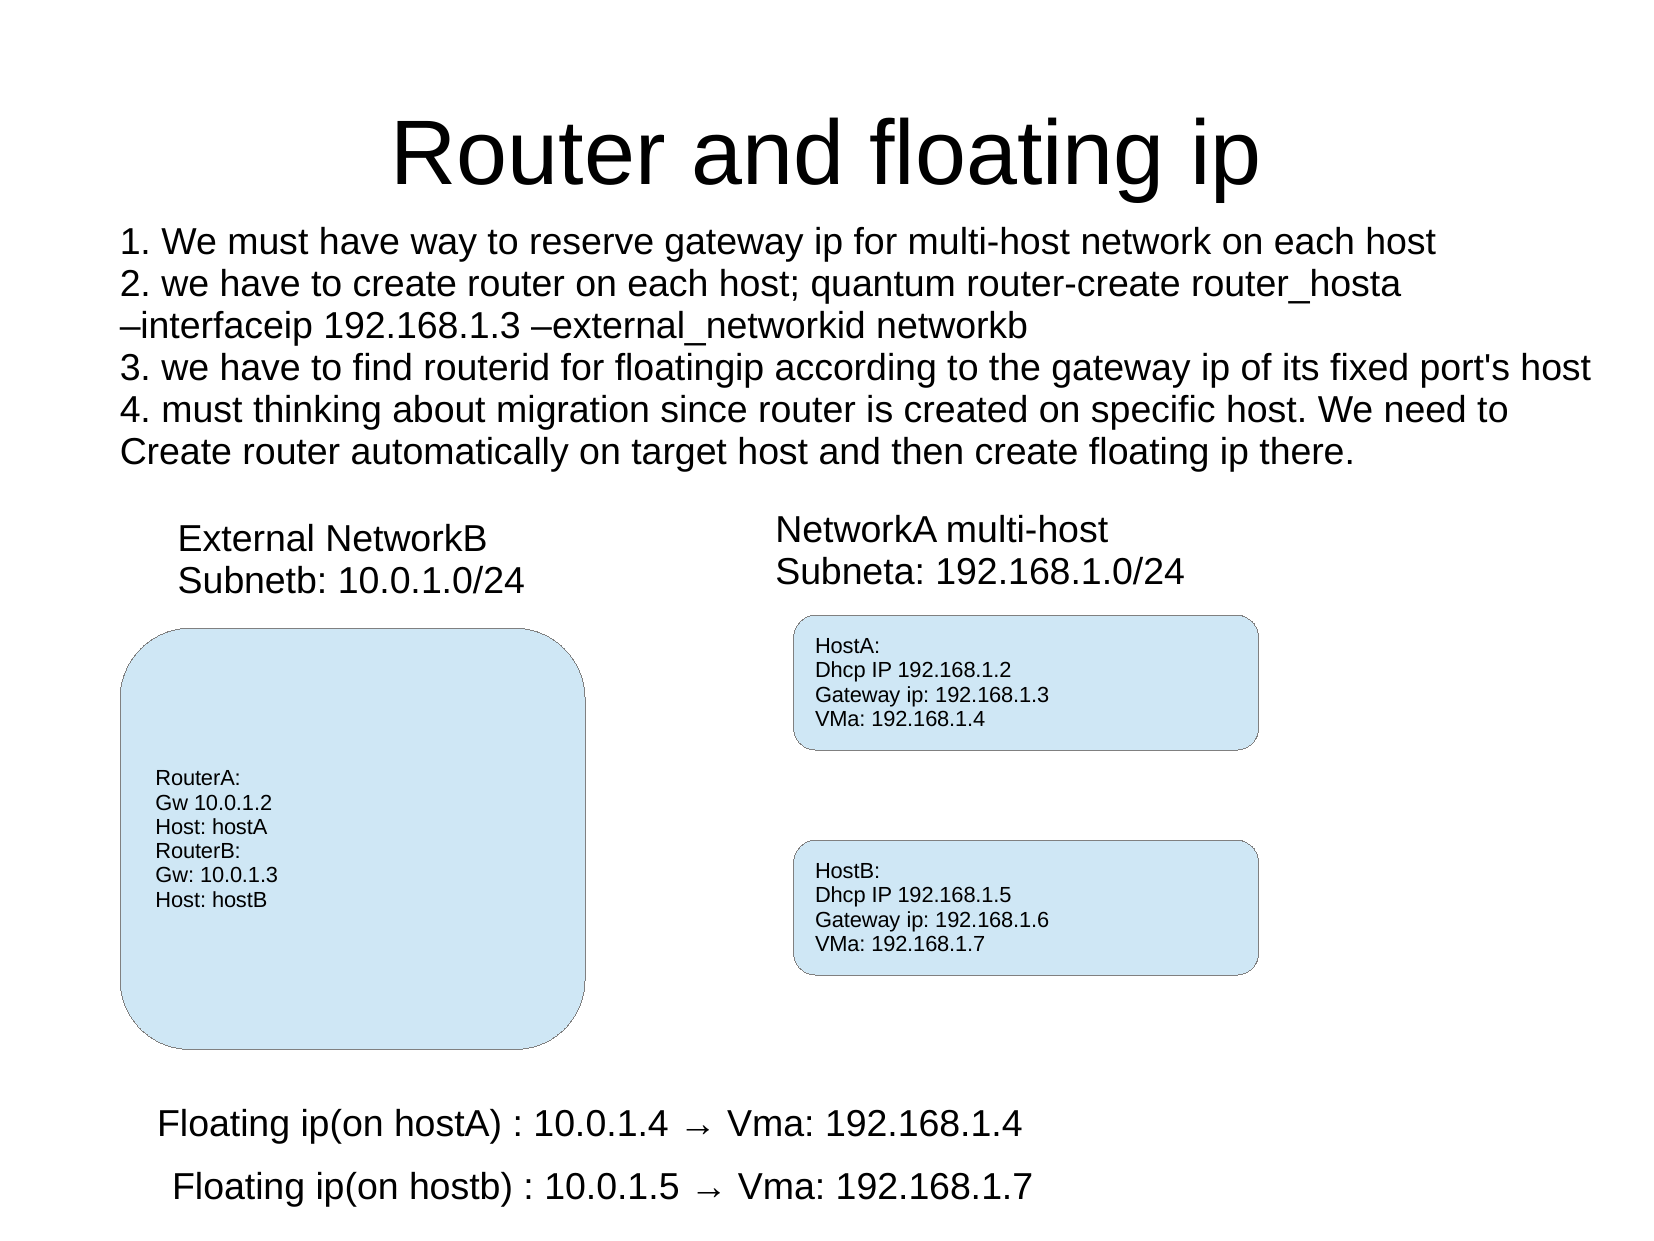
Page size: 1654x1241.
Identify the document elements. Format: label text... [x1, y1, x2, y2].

text_box HostB: Dhcp IP 192.168.1.5 Gateway ip: 192.168.1.6 VMa: 192.168.1.7 [793, 840, 1259, 976]
text_box NetworkA multi-host Subneta: 192.168.1.0/24 [760, 501, 1201, 601]
text_box HostA: Dhcp IP 192.168.1.2 Gateway ip: 192.168.1.3 VMa: 192.168.1.4 [793, 615, 1259, 751]
text_box External NetworkB Subnetb: 10.0.1.0/24 [162, 510, 541, 609]
text_box Floating ip(on hostb) : 10.0.1.5 → Vma: 192.168.1.7 [157, 1158, 1049, 1216]
text_box Floating ip(on hostA) : 10.0.1.4 → Vma: 192.168.1.4 [142, 1095, 1038, 1152]
text_box RouterA: Gw 10.0.1.2 Host: hostA RouterB: Gw: 10.0.1.3 Host: hostB [120, 628, 586, 1050]
title Router and floating ip [82, 49, 1571, 257]
text_box 1. We must have way to reserve gateway ip for multi-host network on each host 2. we have to create router on each host; quantum router-create router_hosta –interfaceip 192.168.1.3 –external_networkid networkb 3. we have to find routerid for floatingip according to the gateway ip of its fixed port's host 4. must thinking about migration since router is created on specific host. We need to Create router automatically on target host and then create floating ip there. [105, 213, 1608, 481]
